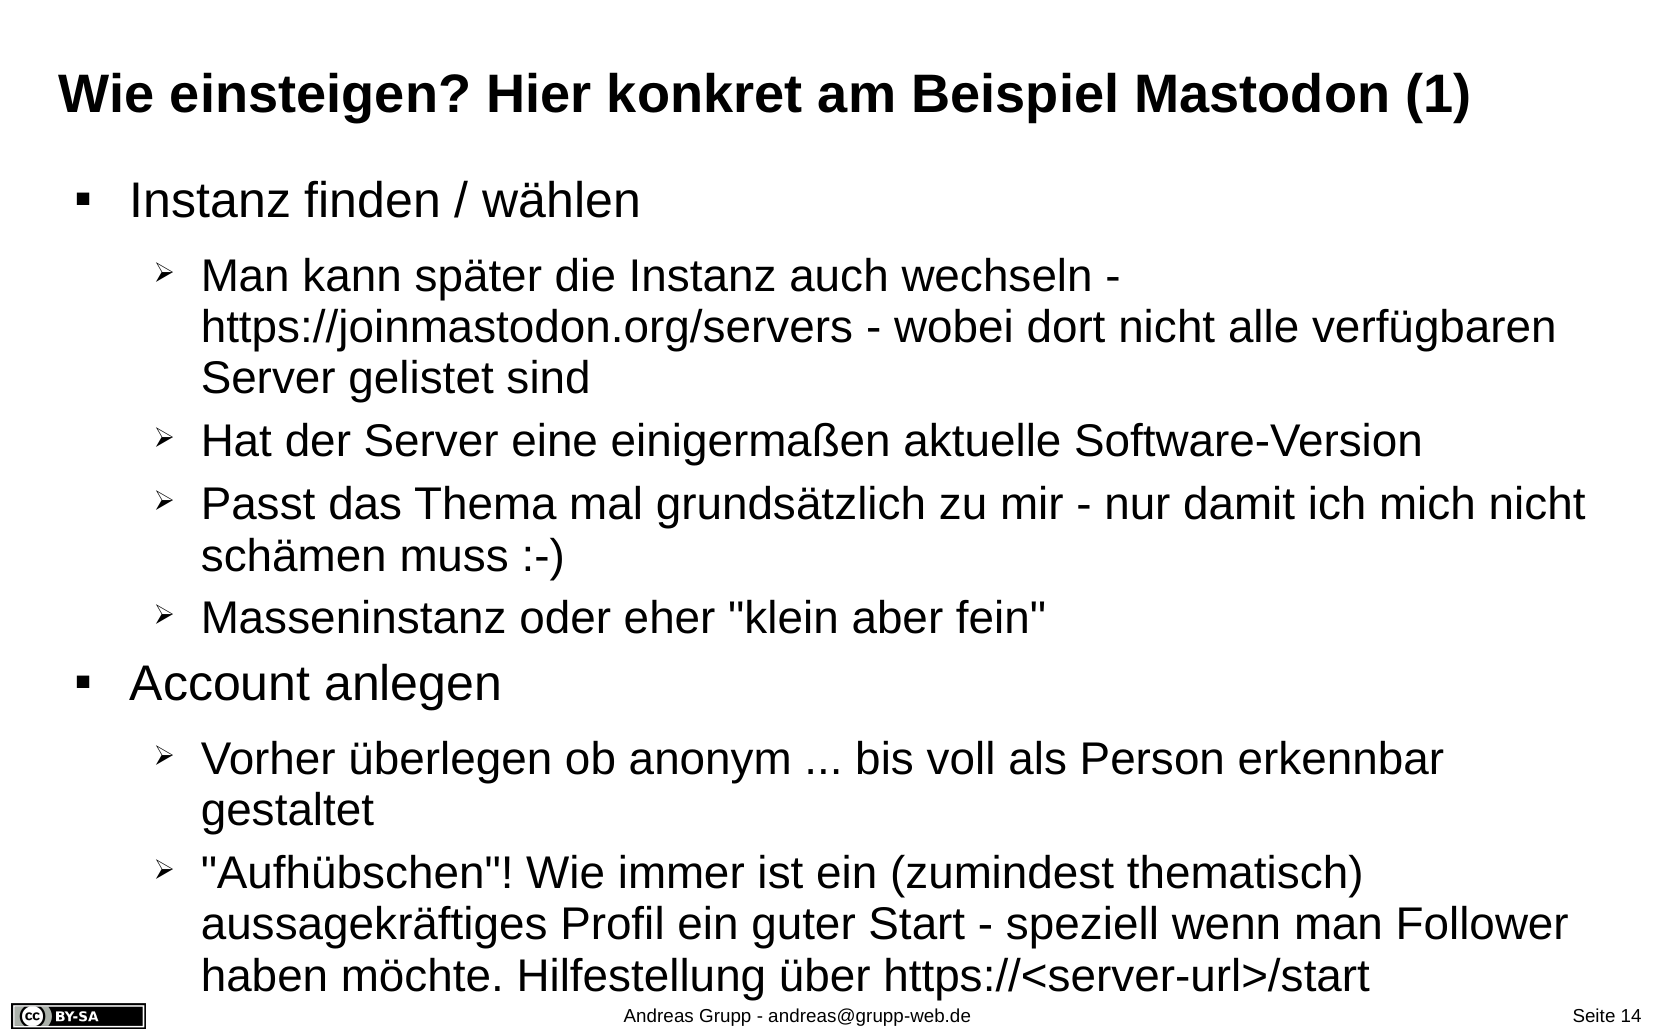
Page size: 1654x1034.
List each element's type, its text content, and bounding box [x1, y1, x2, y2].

list Instanz finden / wählen Man kann später die Instanz auch wechseln - https://joinmastodon.org/servers - wobei dort nicht alle verfügbaren Server gelistet sind Hat der Server eine einigermaßen aktuelle Software-Version Passt das Thema mal grundsätzlich zu mir - nur damit ich mich nicht schämen muss :-) Masseninstanz oder eher "klein aber fein" Account anlegen Vorher überlegen ob anonym ... bis voll als Person erkennbar gestaltet "Aufhübschen"! Wie immer ist ein (zumindest thematisch) aussagekräftiges Profil ein guter Start - speziell wenn man Follower haben möchte. Hilfestellung über https://<server-url>/start [59, 172, 1595, 952]
picture [11, 1003, 146, 1029]
title Wie einsteigen? Hier konkret am Beispiel Mastodon (1) [59, 24, 1625, 165]
